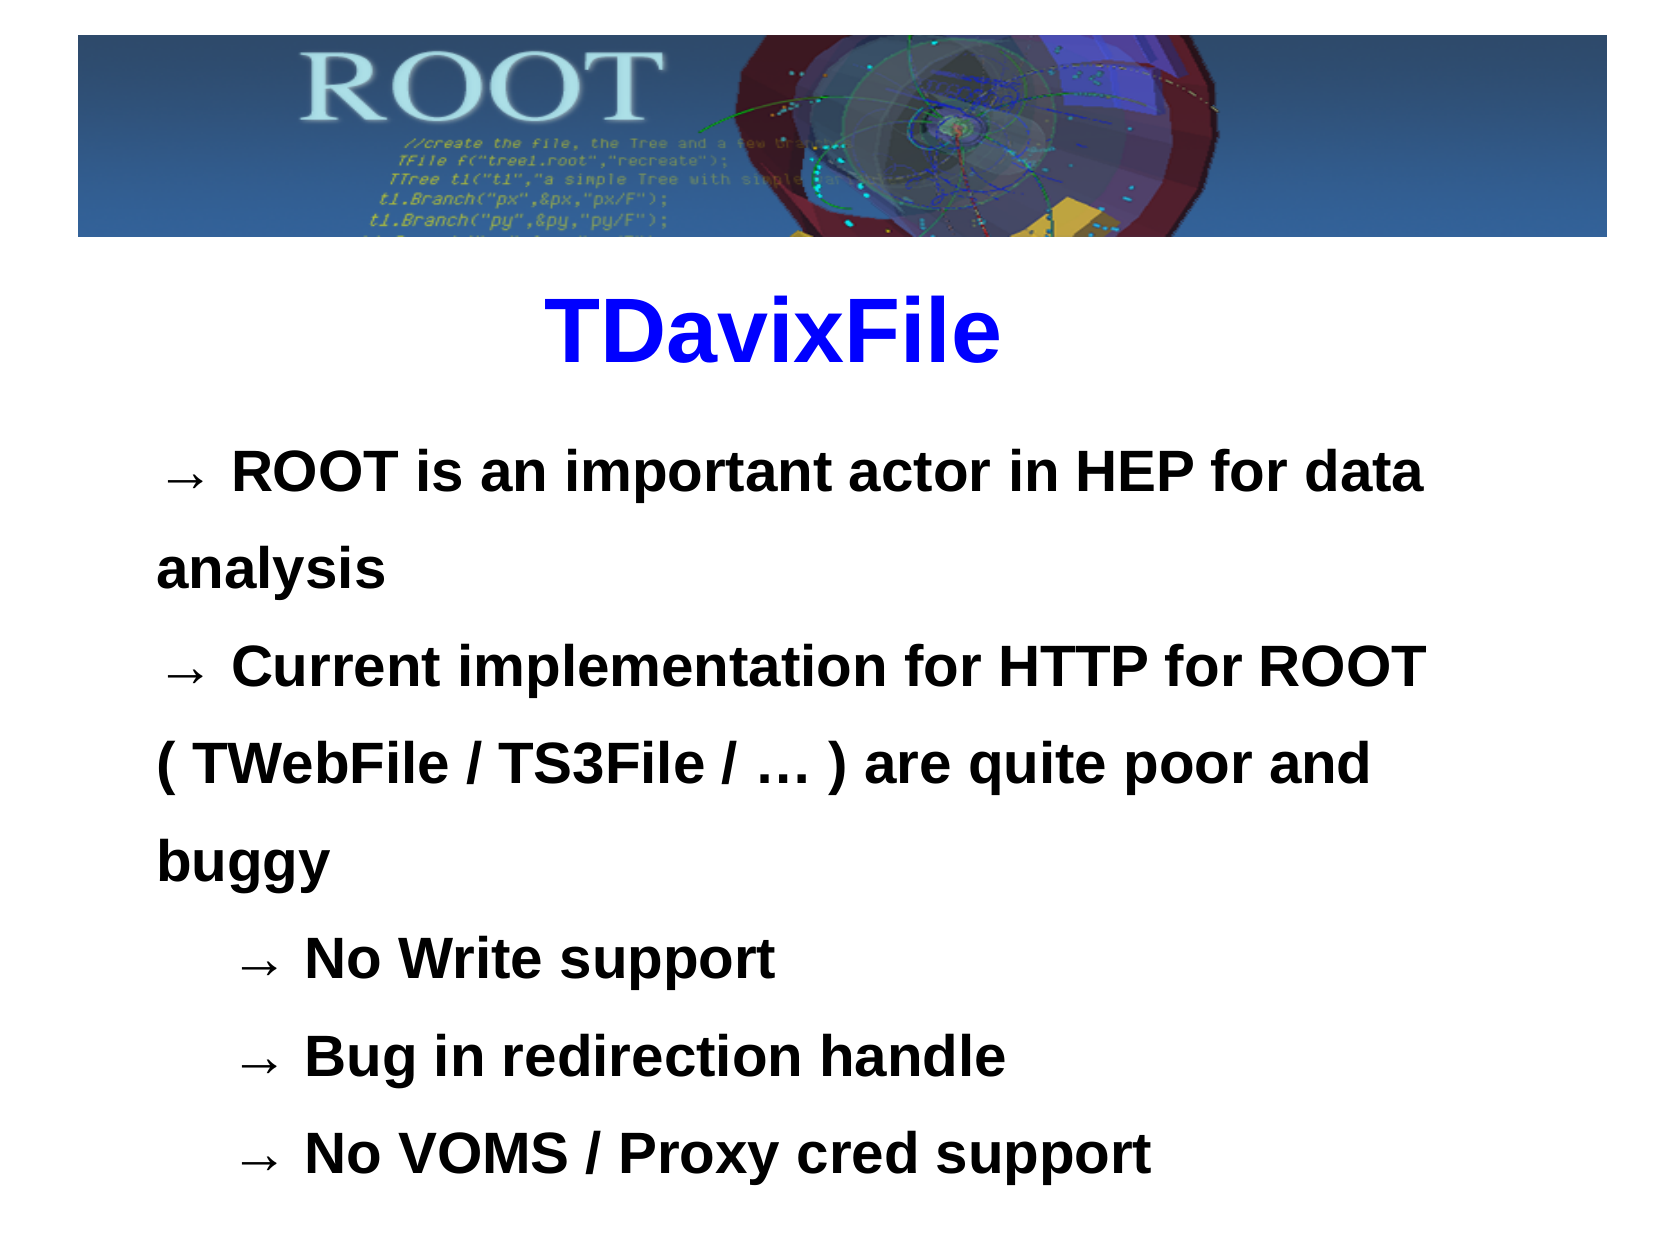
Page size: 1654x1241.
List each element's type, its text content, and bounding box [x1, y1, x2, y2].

text_box → ROOT is an important actor in HEP for data analysis → Current implementation for HTTP for ROOT ( TWebFile / TS3File / … ) are quite poor and buggy → No Write support → Bug in redirection handle → No VOMS / Proxy cred support [141, 342, 1548, 1241]
text_box [118, 237, 1571, 379]
picture [78, 35, 1607, 237]
